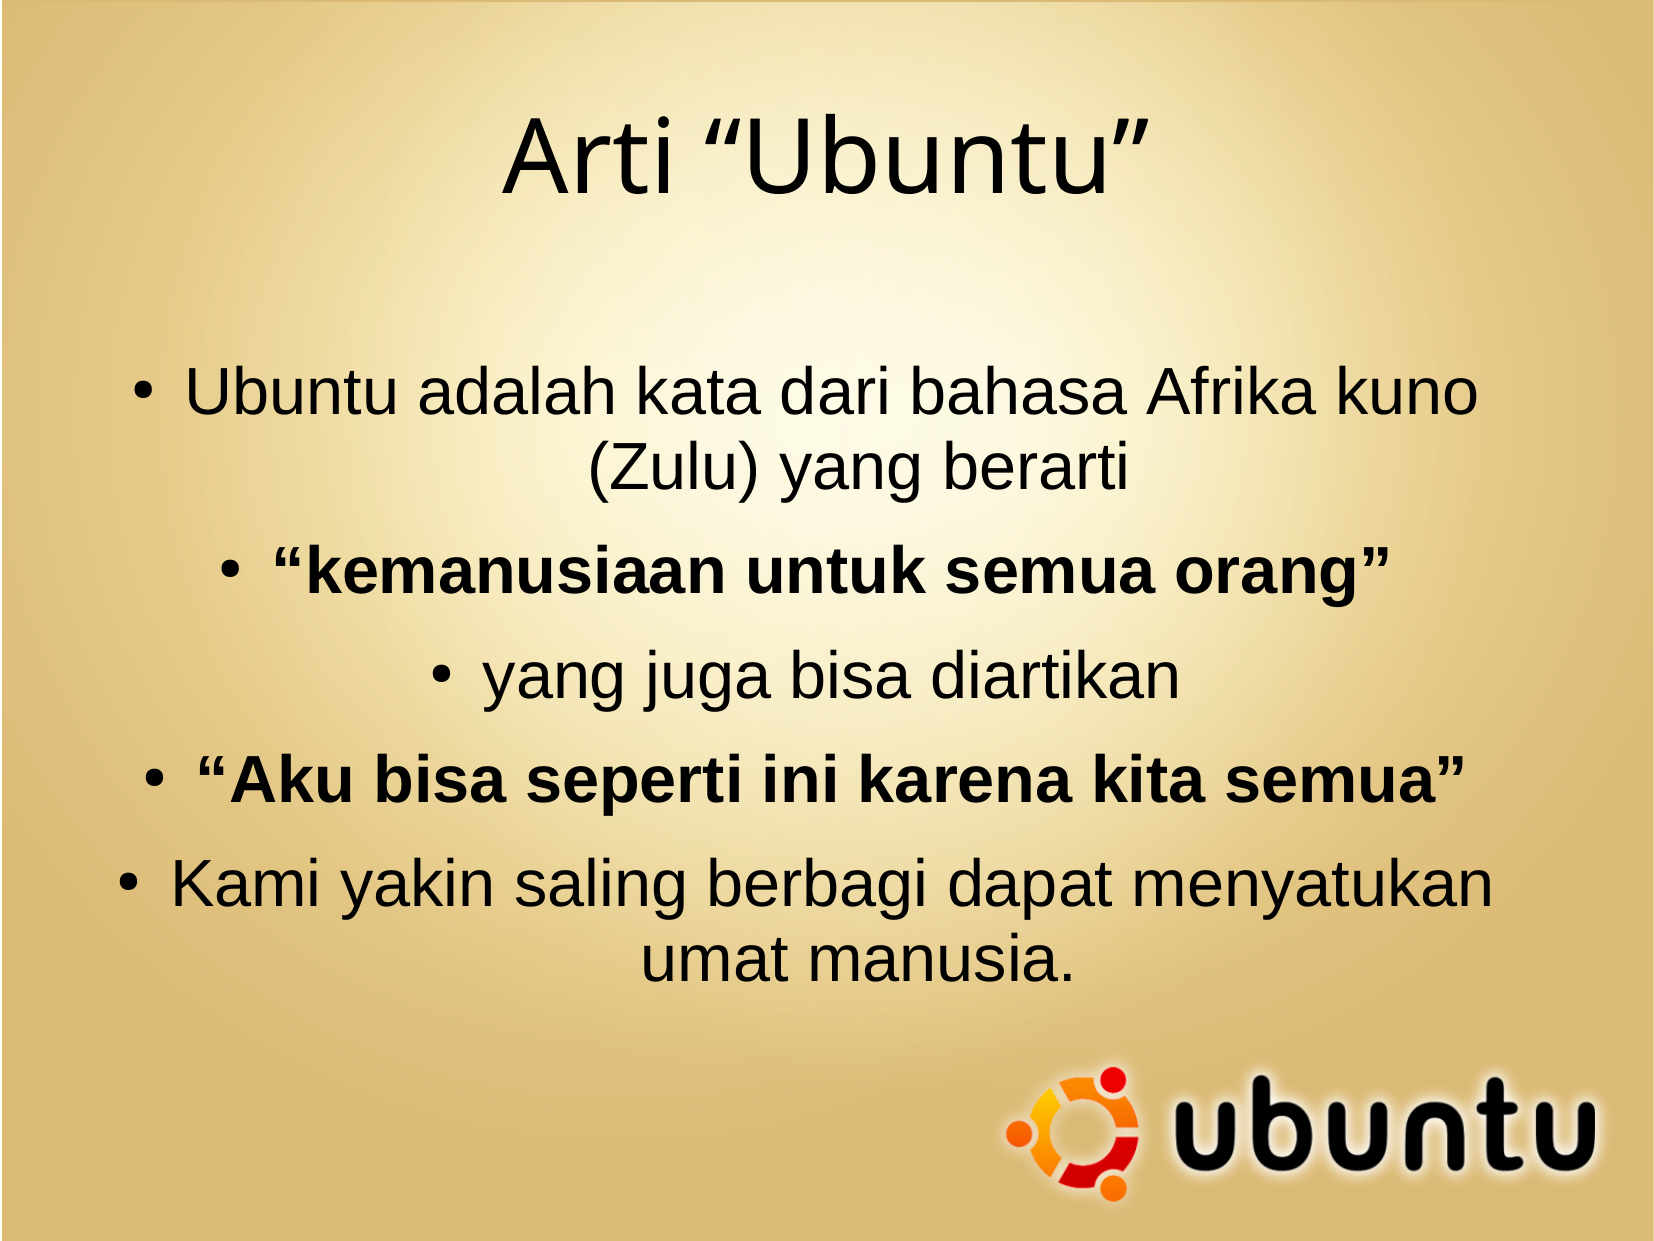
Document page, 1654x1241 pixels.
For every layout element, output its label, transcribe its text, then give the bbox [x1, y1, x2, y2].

list Ubuntu adalah kata dari bahasa Afrika kuno (Zulu) yang berarti “kemanusiaan untuk semua orang” yang juga bisa diartikan “Aku bisa seperti ini karena kita semua” Kami yakin saling berbagi dapat menyatukan umat manusia. [29, 354, 1548, 1034]
picture [2, 0, 1654, 1241]
title Arti “Ubuntu” [82, 49, 1571, 257]
